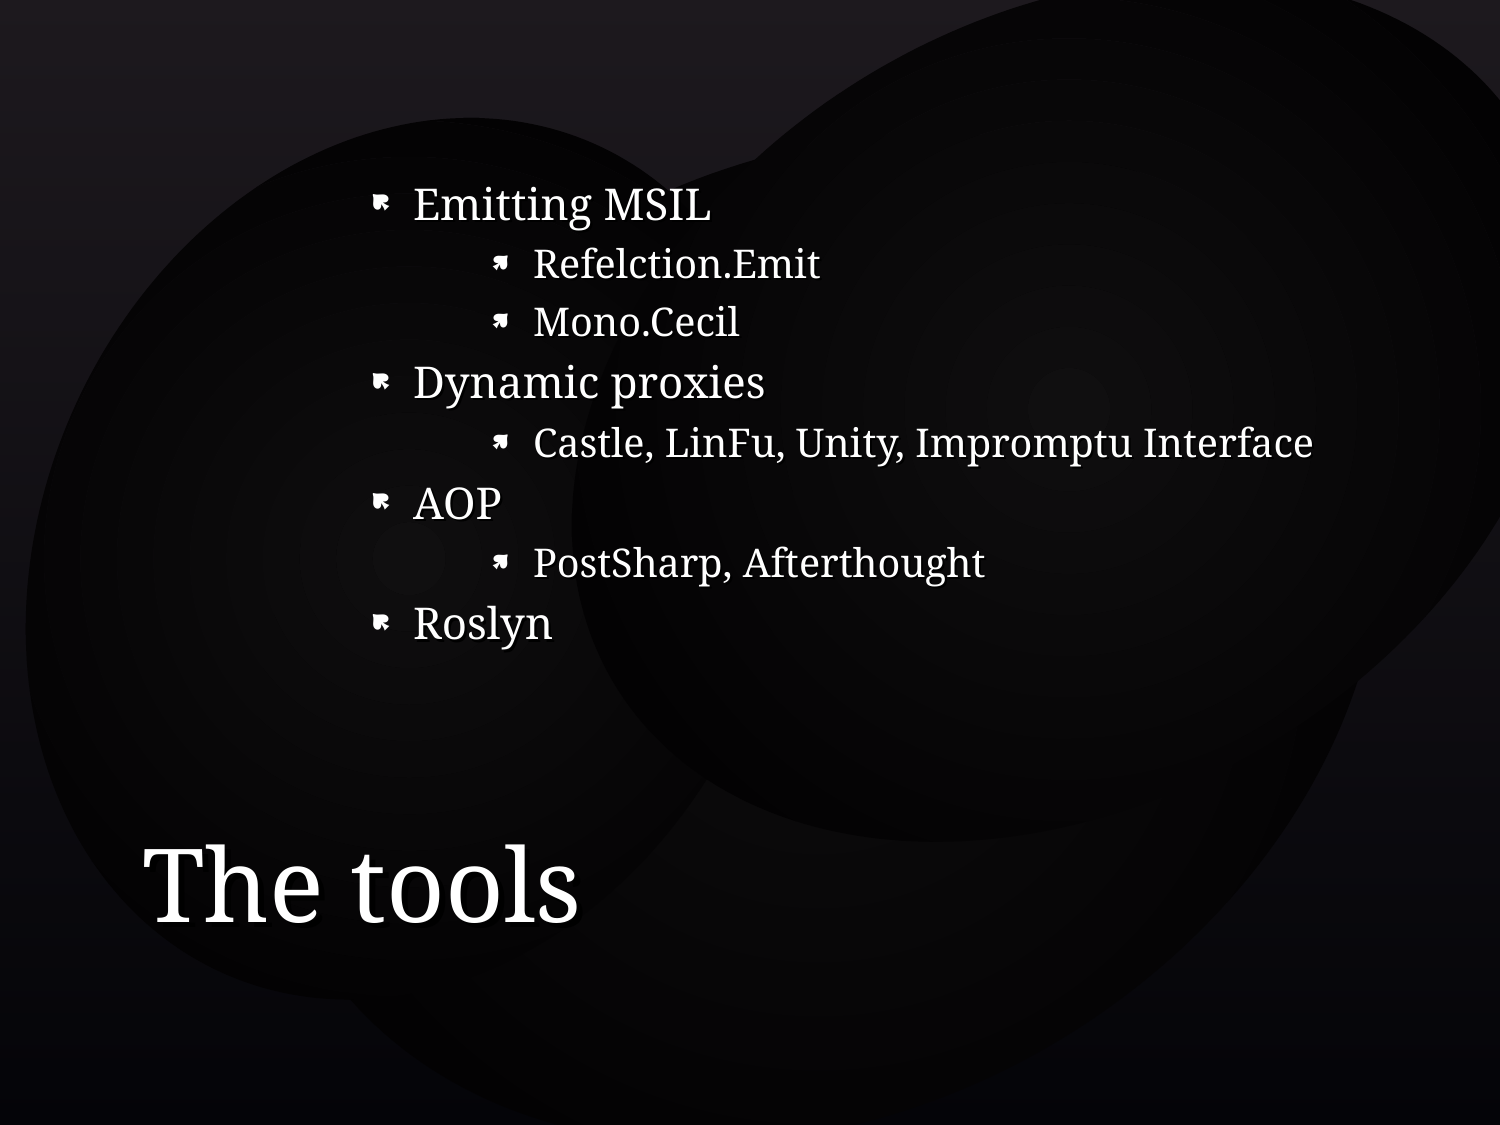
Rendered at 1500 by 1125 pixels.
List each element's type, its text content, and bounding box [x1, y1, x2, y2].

title The tools [127, 800, 1366, 951]
list Emitting MSIL Refelction.Emit Mono.Cecil Dynamic proxies Castle, LinFu, Unity, Impromptu Interface AOP PostSharp, Afterthought Roslyn [350, 112, 1351, 713]
